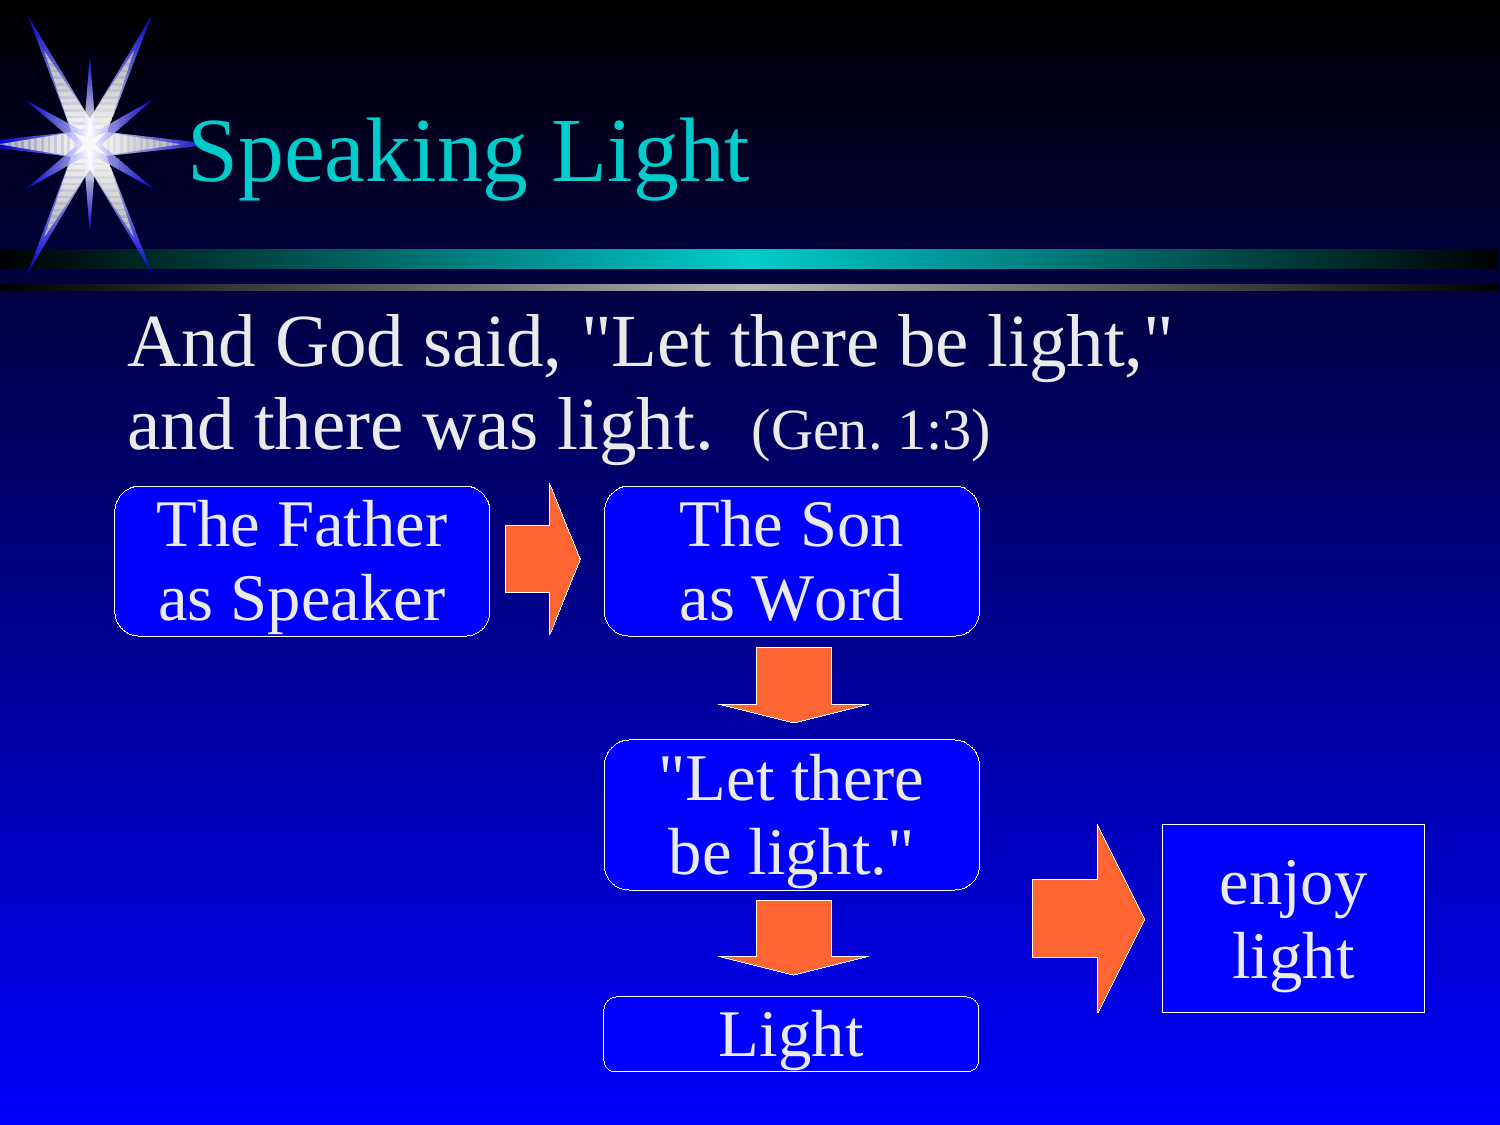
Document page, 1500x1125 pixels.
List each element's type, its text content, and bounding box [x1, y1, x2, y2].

text_box The Son as Word [604, 486, 980, 637]
text_box The Father as Speaker [114, 486, 490, 637]
text_box [505, 483, 581, 635]
text_box And God said, "Let there be light," and there was light. (Gen. 1:3) [112, 292, 1276, 474]
text_box "Let there be light." [604, 739, 980, 891]
title Speaking Light [187, 56, 1463, 244]
text_box [1032, 824, 1145, 1013]
text_box [718, 647, 869, 723]
text_box Light [603, 996, 979, 1072]
text_box enjoy light [1162, 824, 1425, 1013]
text_box [718, 900, 869, 976]
